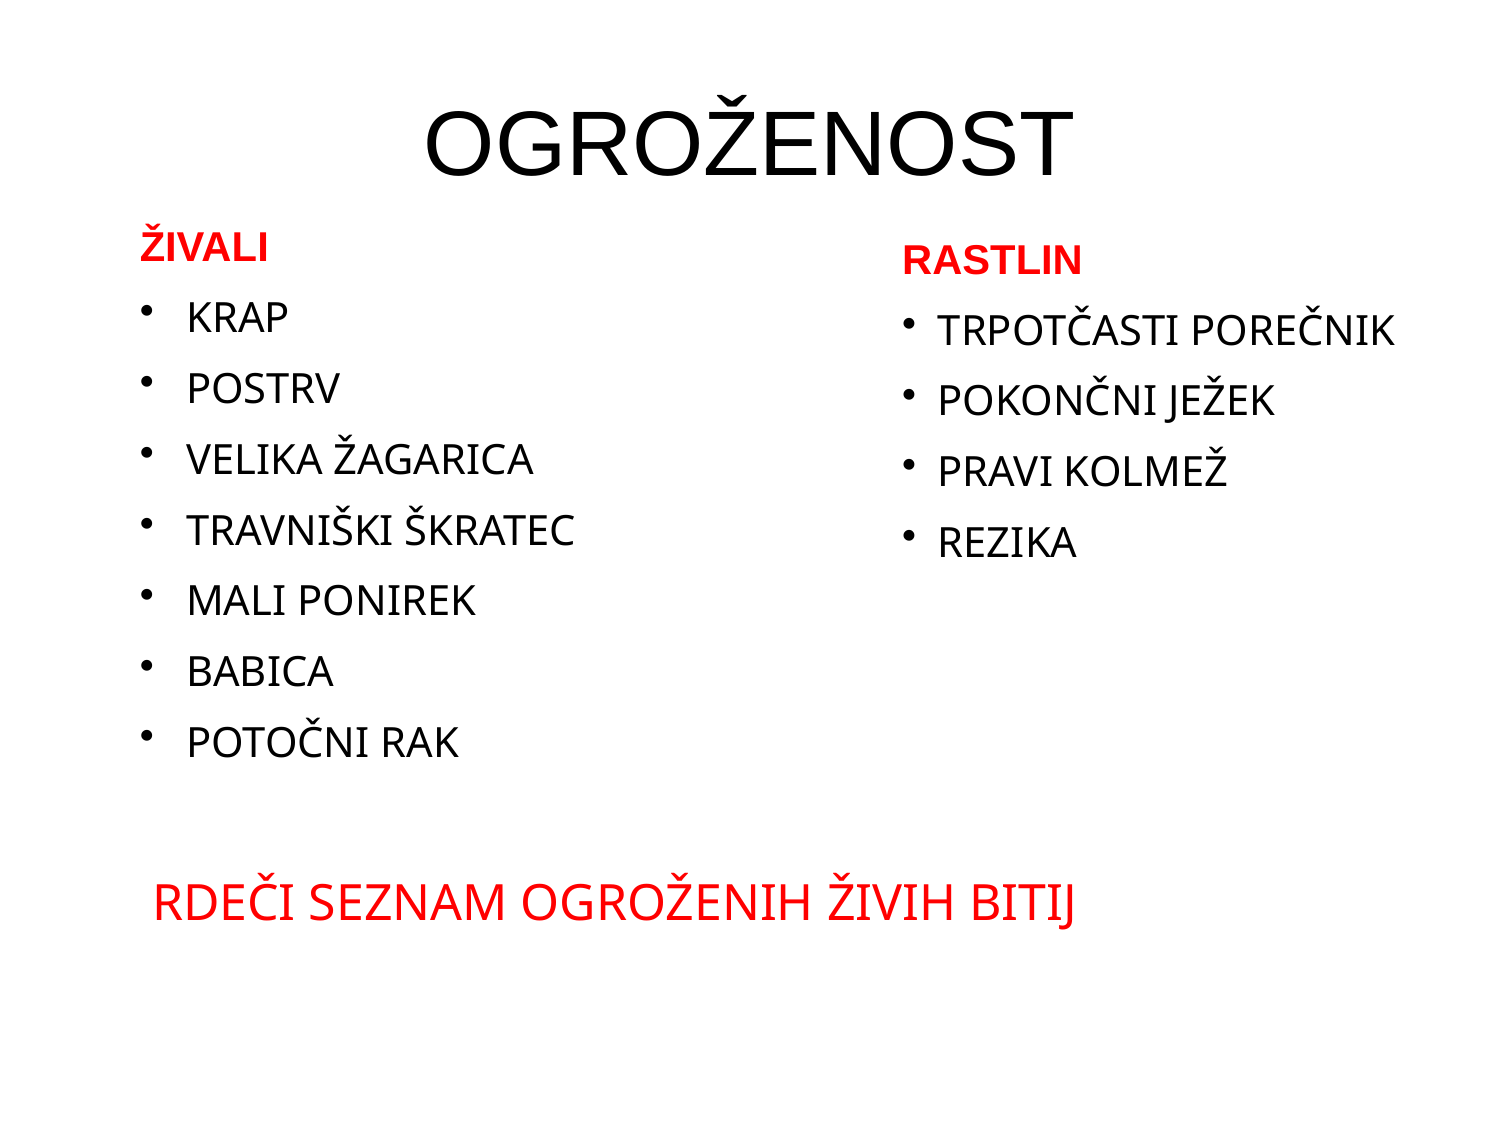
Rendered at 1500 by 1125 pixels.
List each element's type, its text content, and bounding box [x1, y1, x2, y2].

text_box ŽIVALI KRAP POSTRV VELIKA ŽAGARICA TRAVNIŠKI ŠKRATEC MALI PONIREK BABICA POTOČNI RAK [125, 212, 700, 1125]
title OGROŽENOST [75, 45, 1425, 233]
text_box RDEČI SEZNAM OGROŽENIH ŽIVIH BITIJ [137, 862, 1375, 1023]
text_box RASTLIN TRPOTČASTI POREČNIK POKONČNI JEŽEK PRAVI KOLMEŽ REZIKA [887, 224, 1500, 1053]
